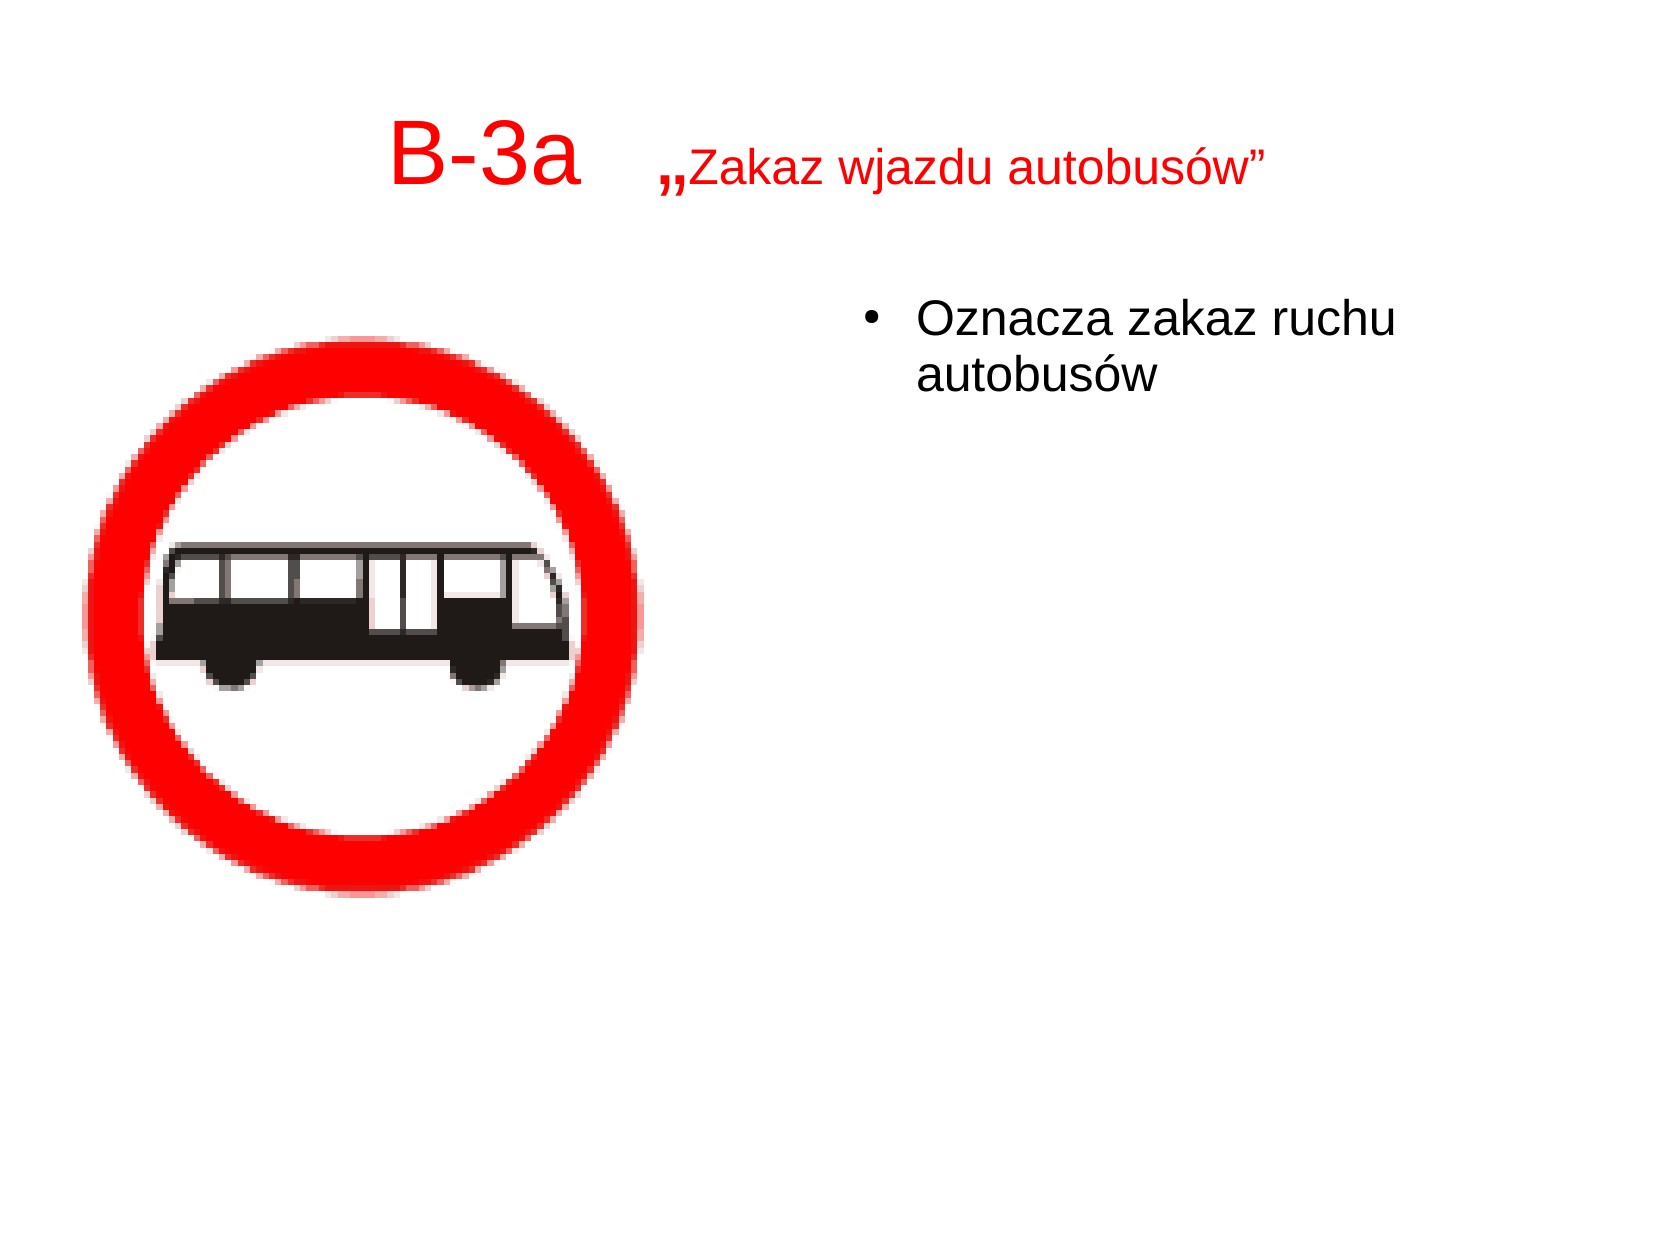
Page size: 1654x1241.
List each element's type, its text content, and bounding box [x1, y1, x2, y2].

title B-3a „Zakaz wjazdu autobusów” [82, 56, 1571, 250]
picture [82, 336, 644, 898]
list Oznacza zakaz ruchu autobusów [845, 290, 1572, 1094]
